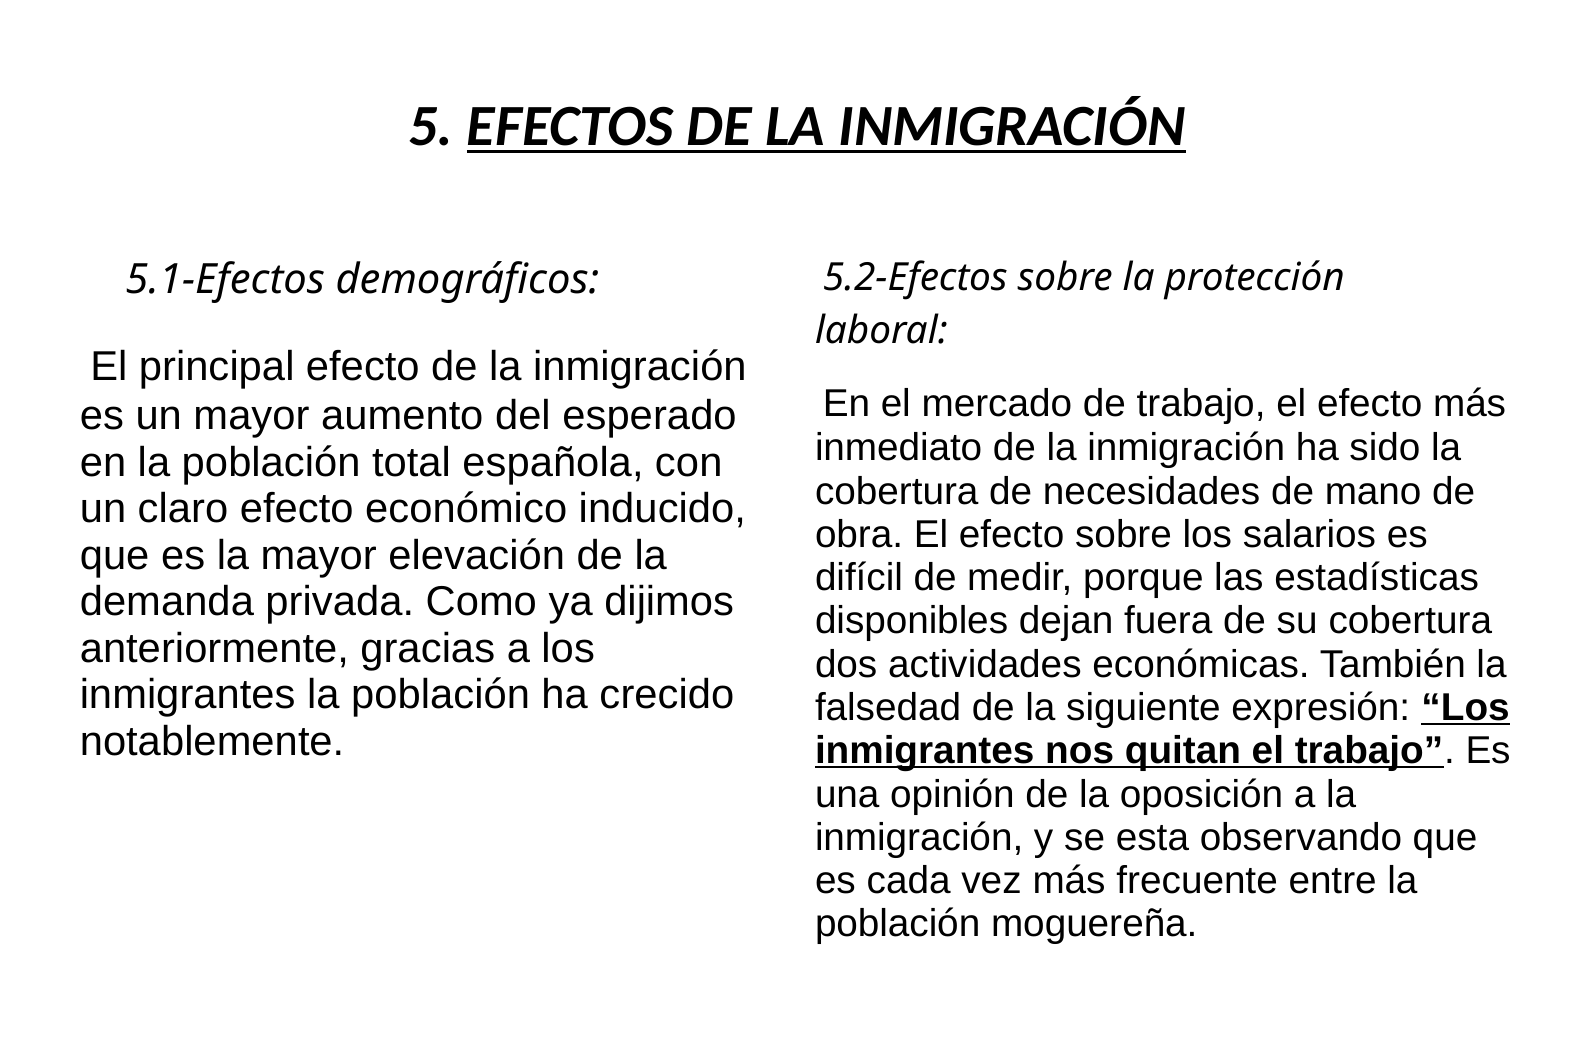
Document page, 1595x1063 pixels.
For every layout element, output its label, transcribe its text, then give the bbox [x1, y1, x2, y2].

list 5.2-Efectos sobre la protección laboral: En el mercado de trabajo, el efecto más inmediato de la inmigración ha sido la cobertura de necesidades de mano de obra. El efecto sobre los salarios es difícil de medir, porque las estadísticas disponibles dejan fuera de su cobertura dos actividades económicas. También la falsedad de la siguiente expresión: “Los inmigrantes nos quitan el trabajo”. Es una opinión de la oposición a la inmigración, y se esta observando que es cada vez más frecuente entre la población moguereña. [814, 248, 1516, 951]
list 5.1-Efectos demográficos: El principal efecto de la inmigración es un mayor aumento del esperado en la población total española, con un claro efecto económico inducido, que es la mayor elevación de la demanda privada. Como ya dijimos anteriormente, gracias a los inmigrantes la población ha crecido notablemente. [79, 248, 780, 951]
title 5. EFECTOS DE LA INMIGRACIÓN [79, 42, 1515, 220]
